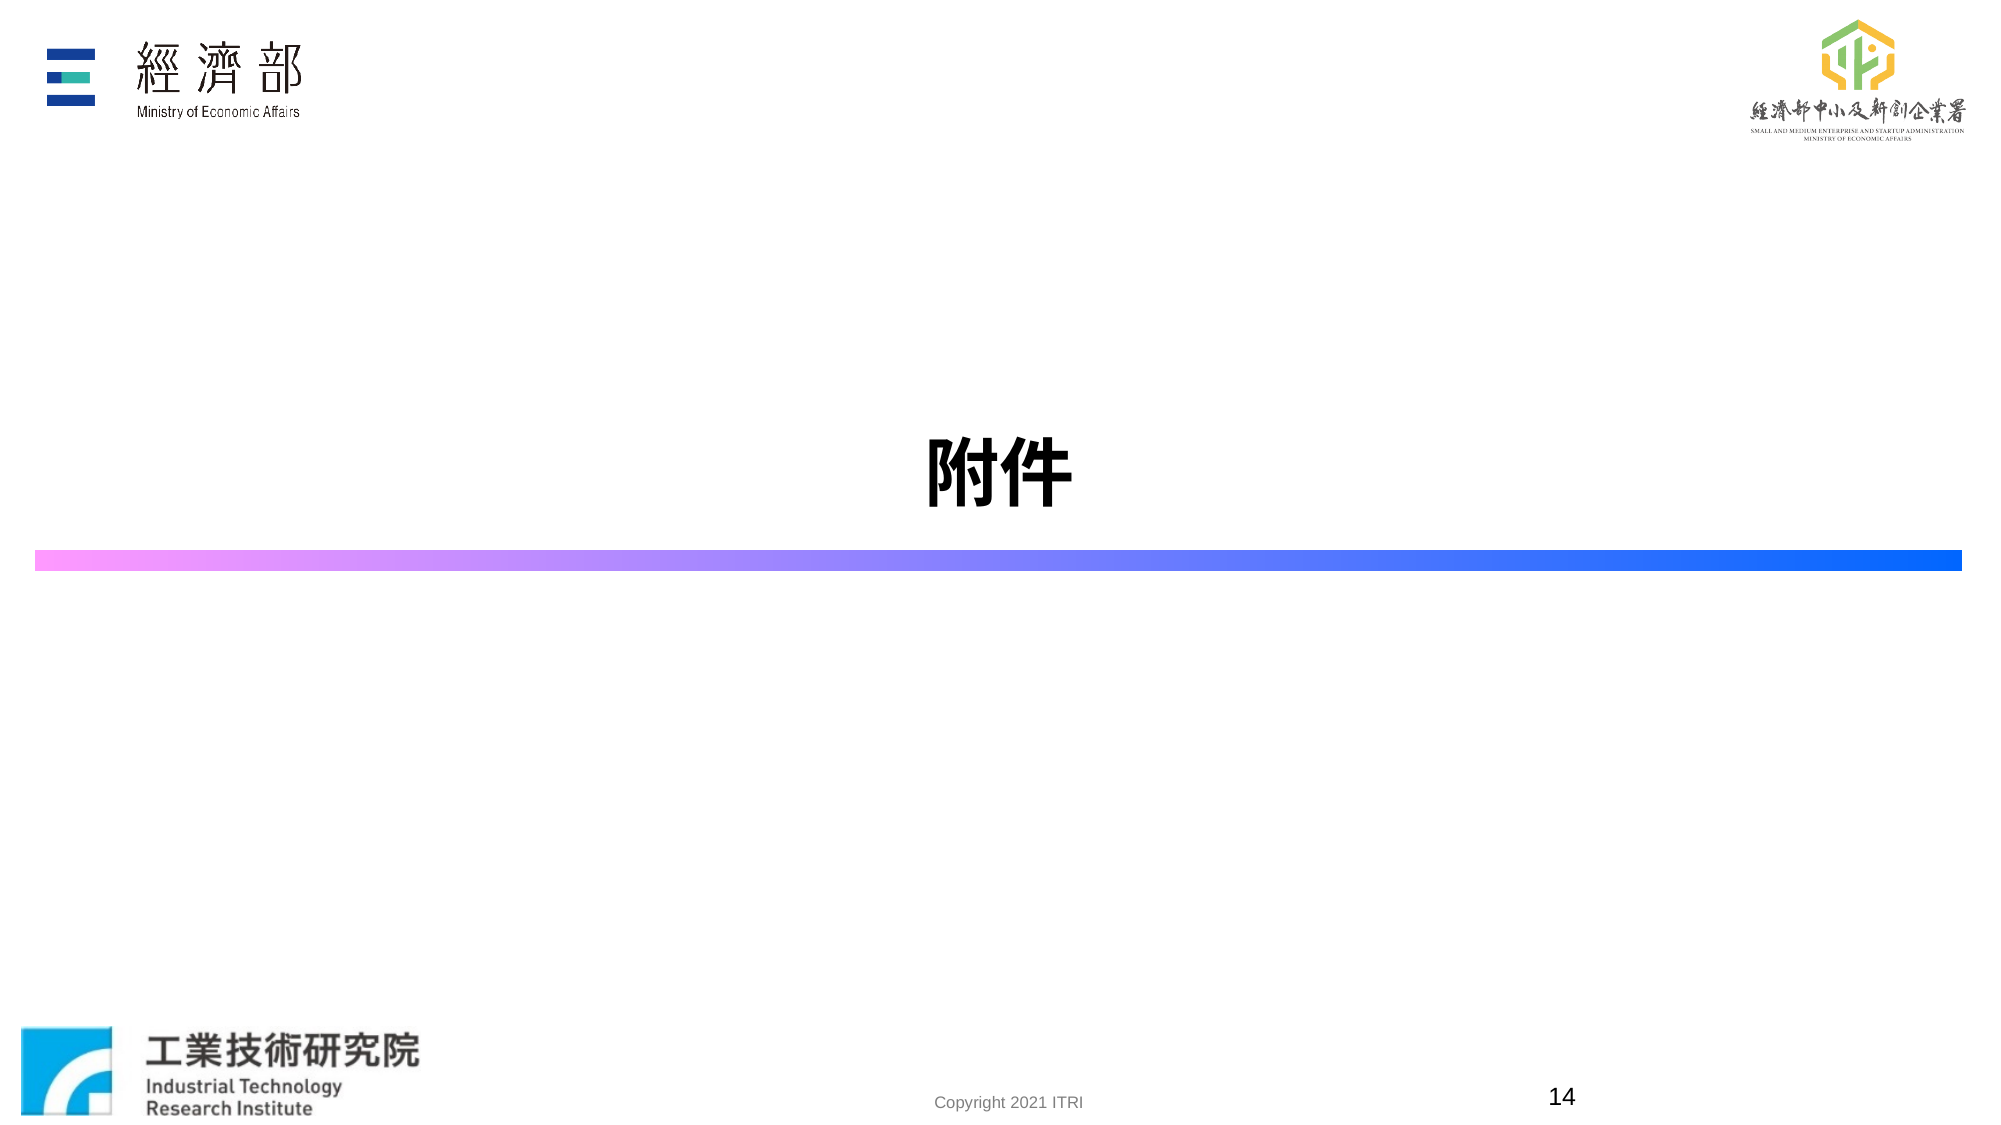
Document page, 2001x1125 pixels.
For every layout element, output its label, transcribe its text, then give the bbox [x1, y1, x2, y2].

title 附件 [150, 349, 1851, 591]
text_box 14 [1533, 1073, 2000, 1125]
